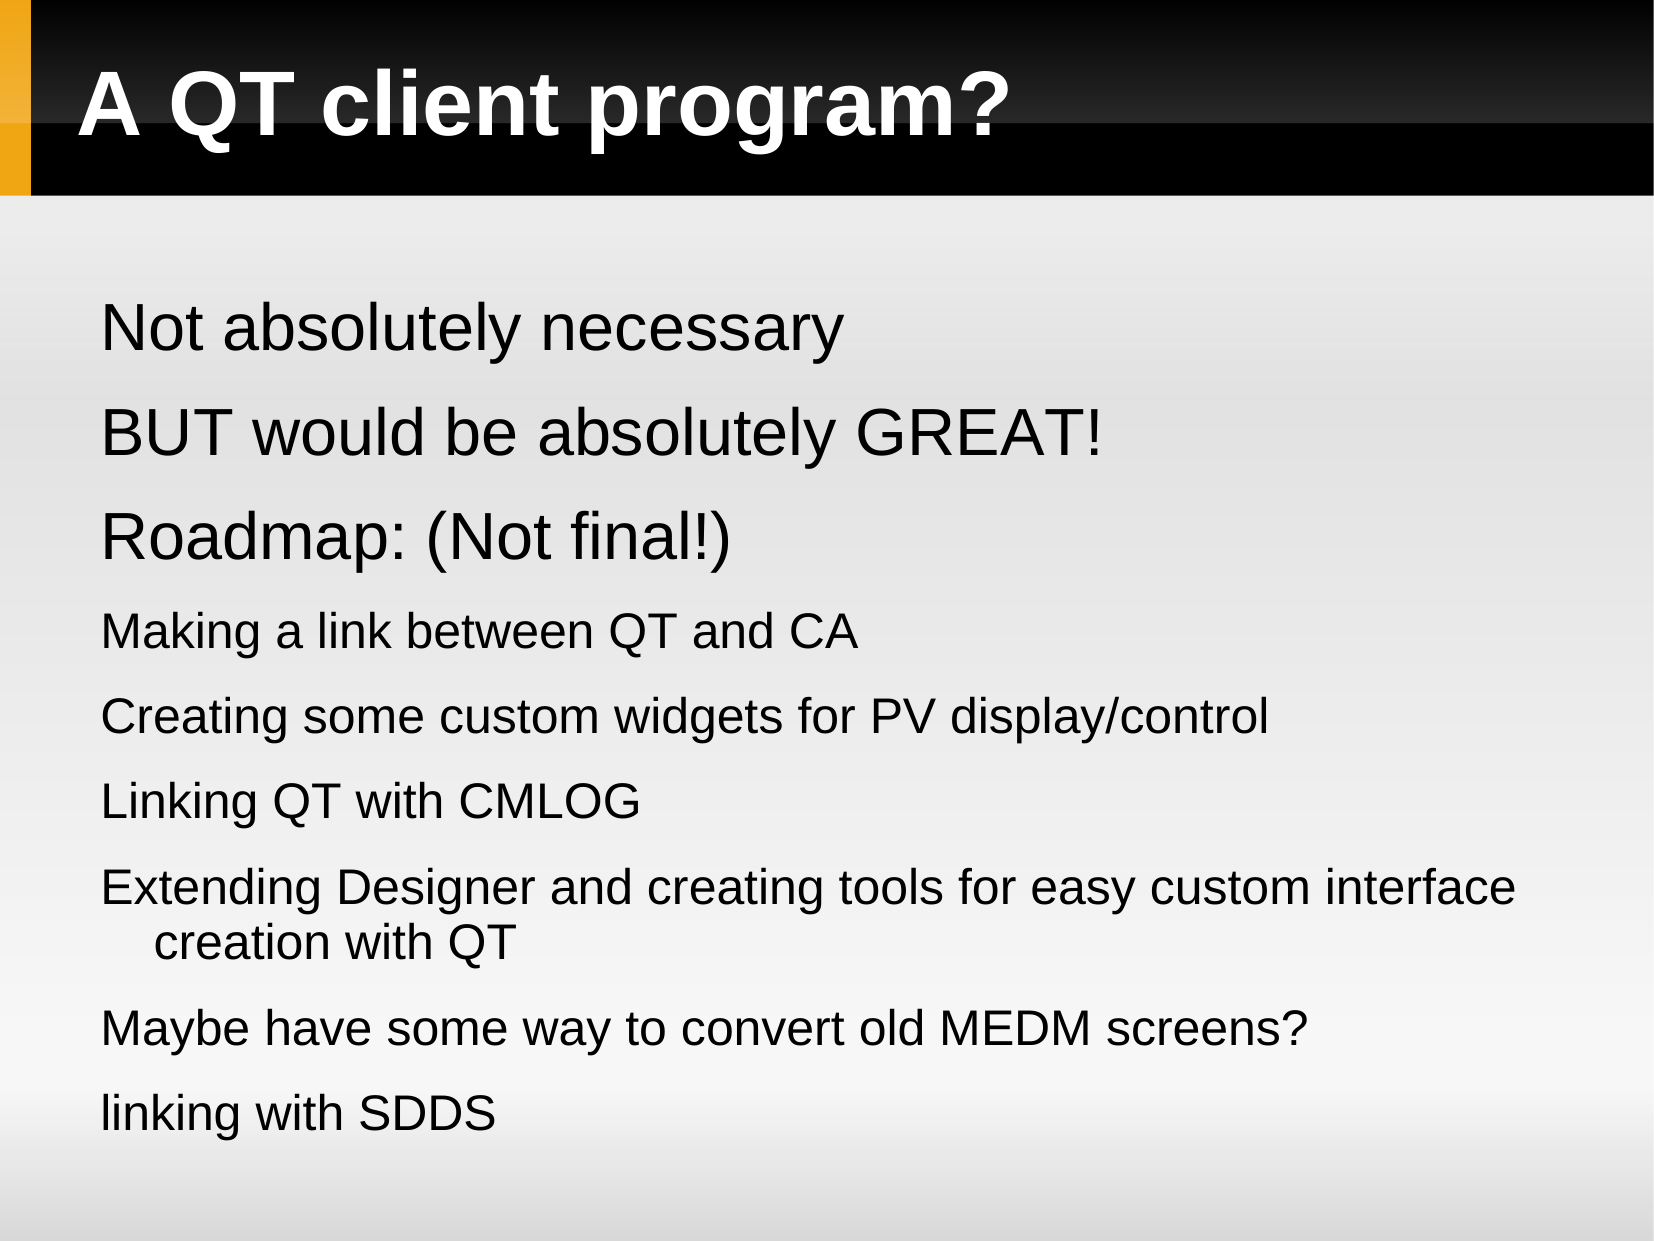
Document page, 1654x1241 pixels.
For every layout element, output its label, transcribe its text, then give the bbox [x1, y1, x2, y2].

picture [0, 0, 1654, 1241]
list Not absolutely necessary BUT would be absolutely GREAT! Roadmap: (Not final!) Making a link between QT and CA Creating some custom widgets for PV display/control Linking QT with CMLOG Extending Designer and creating tools for easy custom interface creation with QT Maybe have some way to convert old MEDM screens? linking with SDDS [82, 290, 1571, 1168]
title A QT client program? [76, 7, 1565, 200]
